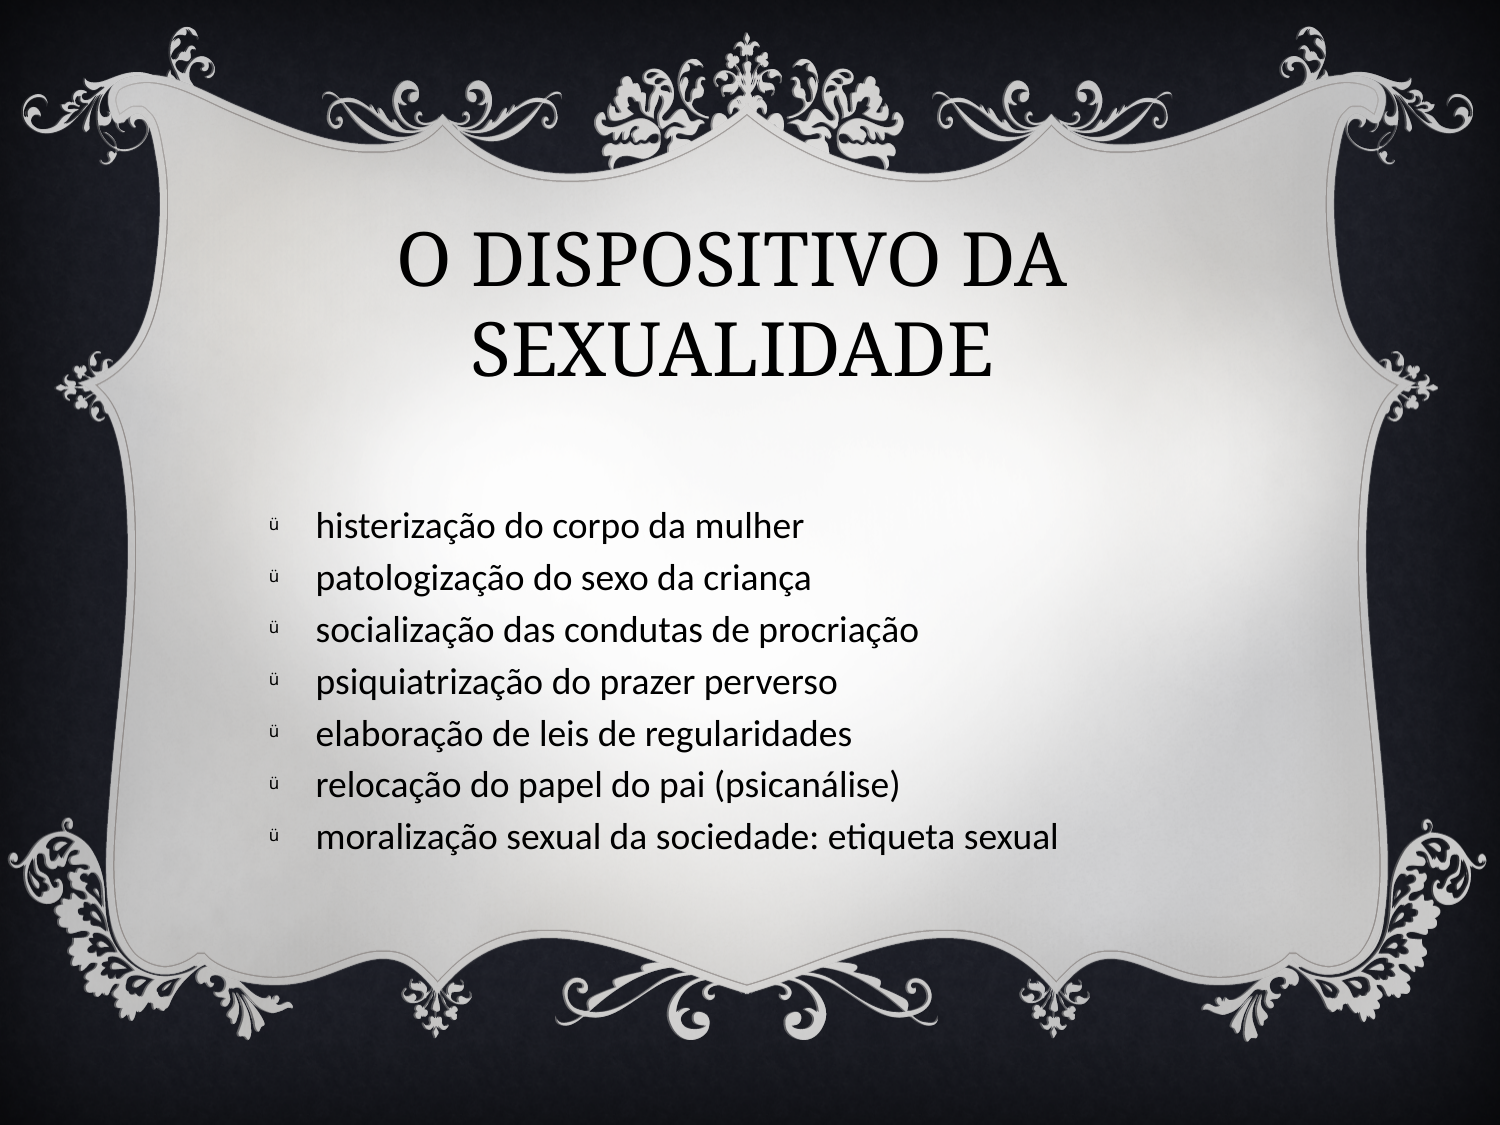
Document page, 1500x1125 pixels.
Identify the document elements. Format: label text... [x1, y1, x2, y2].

text_box O DISPOSITIVO DA SEXUALIDADE [277, 196, 1187, 399]
picture [0, 0, 1500, 1125]
text_box histerização do corpo da mulher patologização do sexo da criança socialização das condutas de procriação psiquiatrização do prazer perverso elaboração de leis de regularidades relocação do papel do pai (psicanálise) moralização sexual da sociedade: etiqueta sexual [253, 479, 1282, 968]
